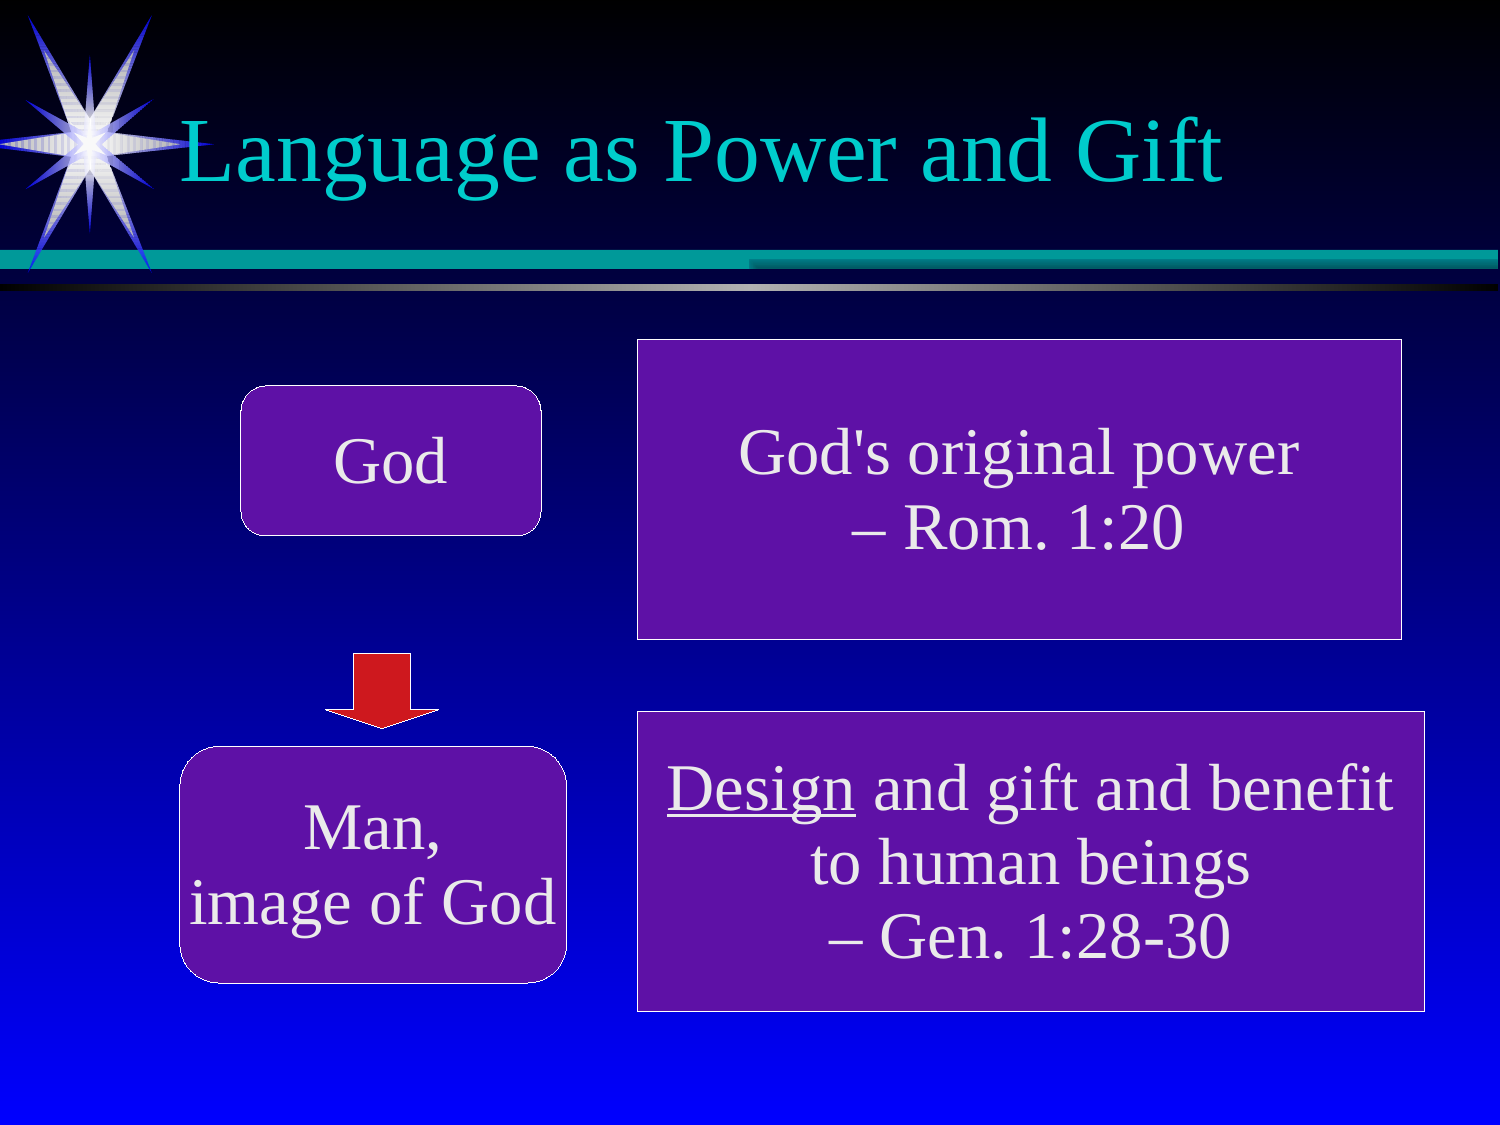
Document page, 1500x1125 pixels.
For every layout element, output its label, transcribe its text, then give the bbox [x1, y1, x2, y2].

text_box æ [135, 37, 144, 42]
text_box æ [135, 246, 144, 251]
title Language as Power and Gift [179, 48, 1493, 252]
text_box God [240, 385, 542, 536]
text_box God's original power – Rom. 1:20 [637, 339, 1402, 640]
text_box æ [35, 37, 44, 42]
text_box æ [36, 246, 44, 251]
text_box Man, image of God [179, 746, 567, 984]
text_box Design and gift and benefit to human beings – Gen. 1:28-30 [637, 711, 1425, 1012]
text_box [325, 653, 439, 729]
